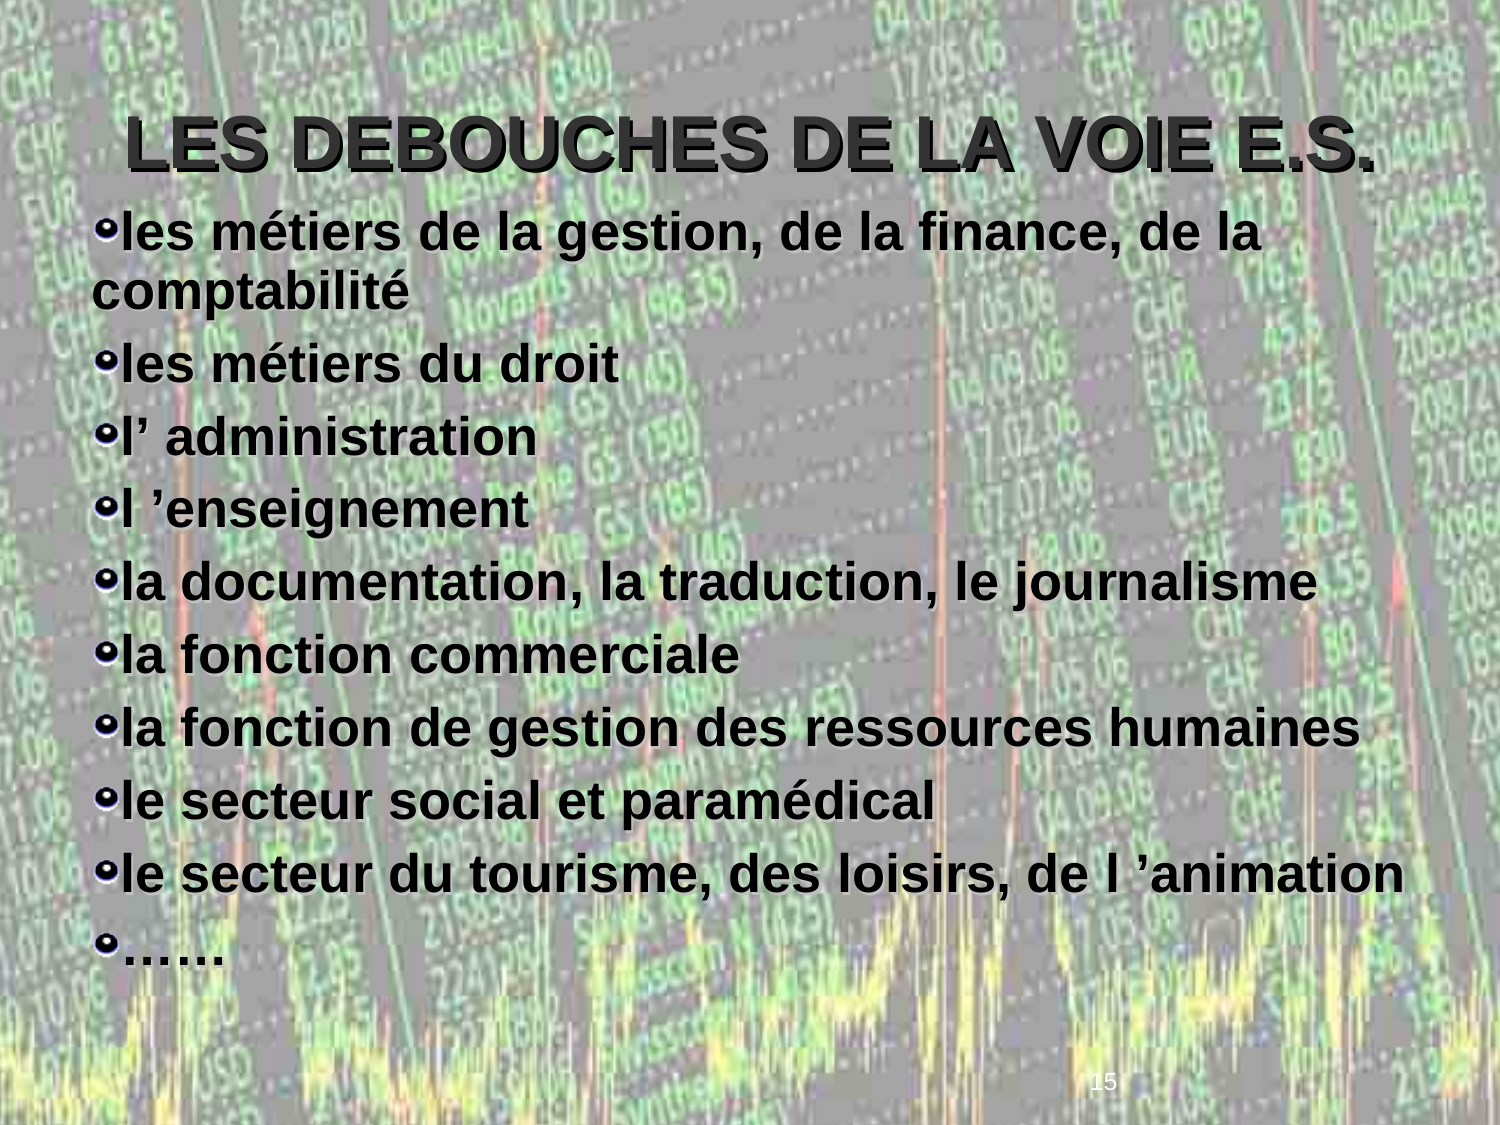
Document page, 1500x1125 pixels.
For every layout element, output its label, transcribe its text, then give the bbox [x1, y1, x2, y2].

title LES DEBOUCHES DE LA VOIE E.S. [75, 45, 1426, 233]
list les métiers de la gestion, de la finance, de la comptabilité les métiers du droit l’ administration l ’enseignement la documentation, la traduction, le journalisme la fonction commerciale la fonction de gestion des ressources humaines le secteur social et paramédical le secteur du tourisme, des loisirs, de l ’animation …… [76, 196, 1427, 1044]
text_box <numéro> [1074, 1044, 1426, 1104]
picture [0, 0, 1500, 1125]
